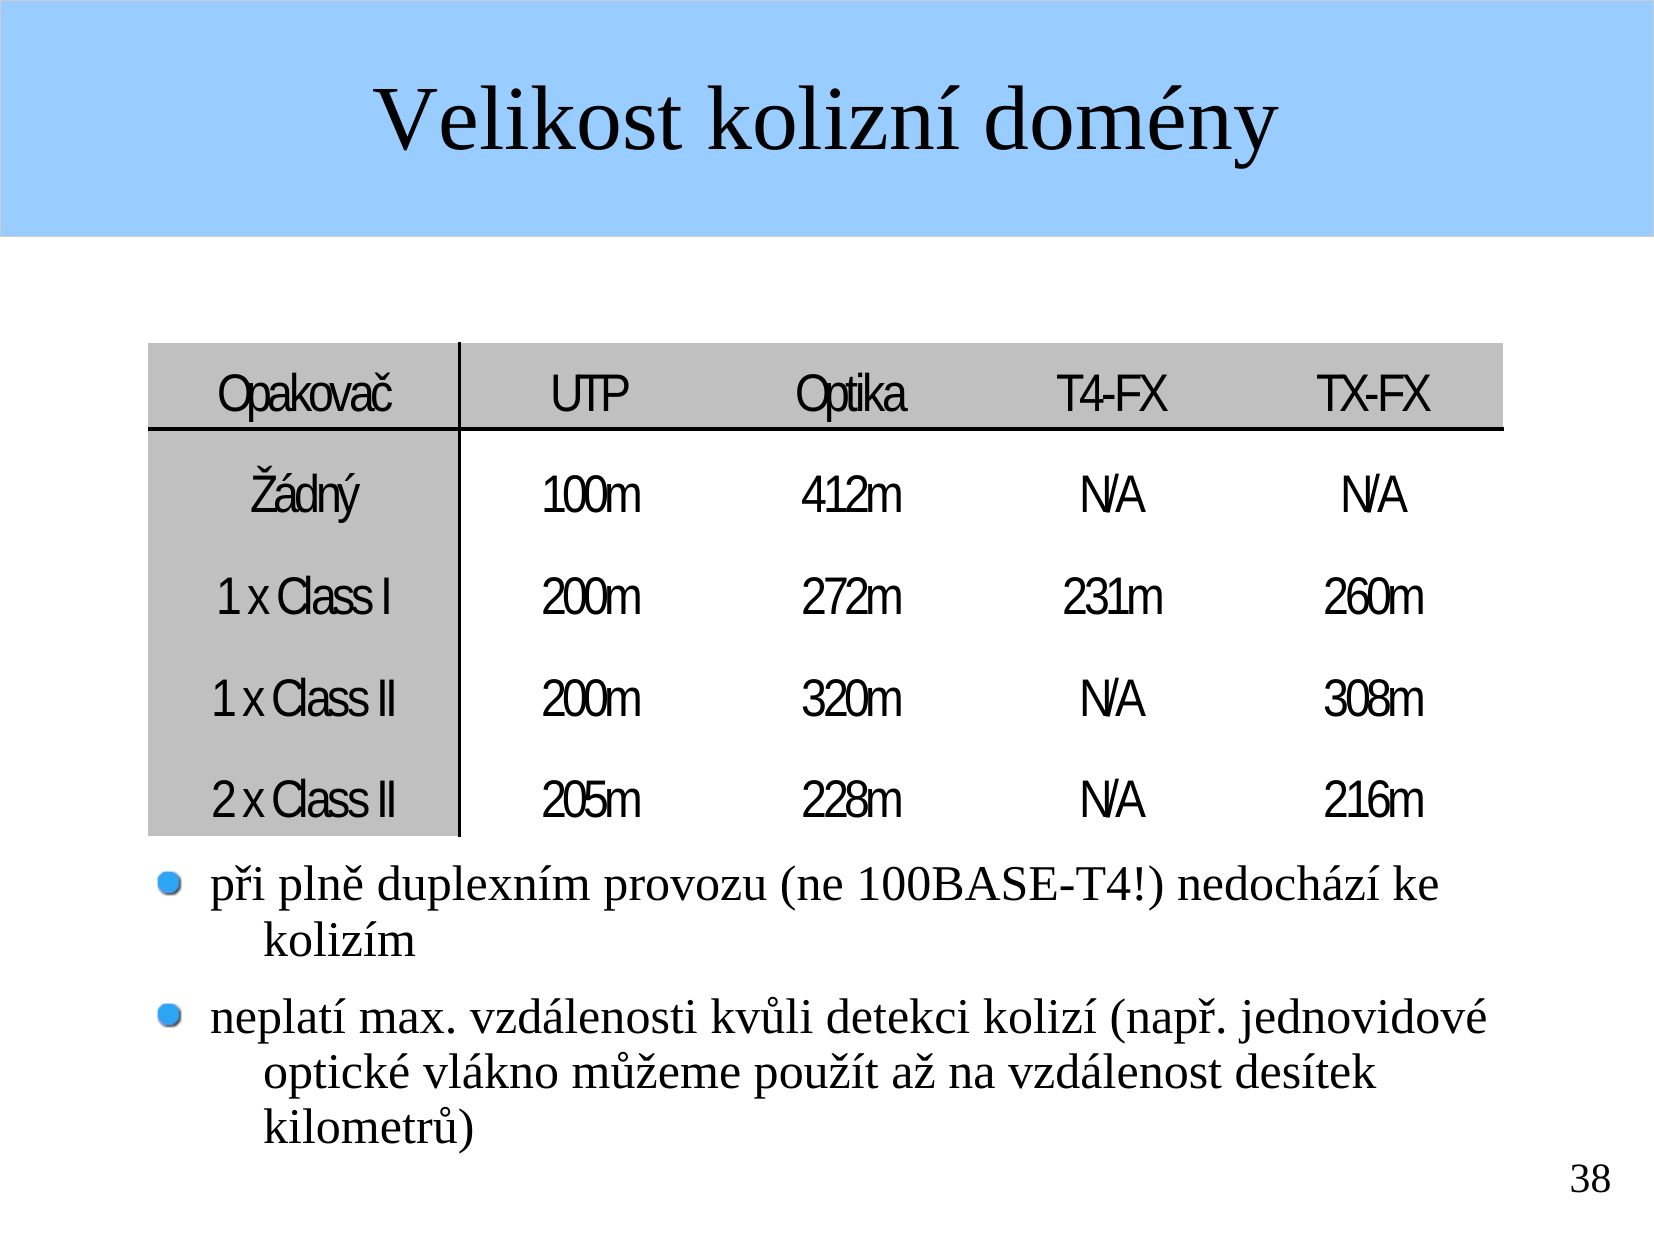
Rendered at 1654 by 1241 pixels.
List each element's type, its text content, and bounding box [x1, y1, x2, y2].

chart [147, 342, 1506, 856]
title Velikost kolizní domény [0, 0, 1654, 237]
list při plně duplexním provozu (ne 100BASE-T4!) nedochází ke kolizím neplatí max. vzdálenosti kvůli detekci kolizí (např. jednovidové optické vlákno můžeme použít až na vzdálenost desítek kilometrů) [121, 856, 1534, 1127]
